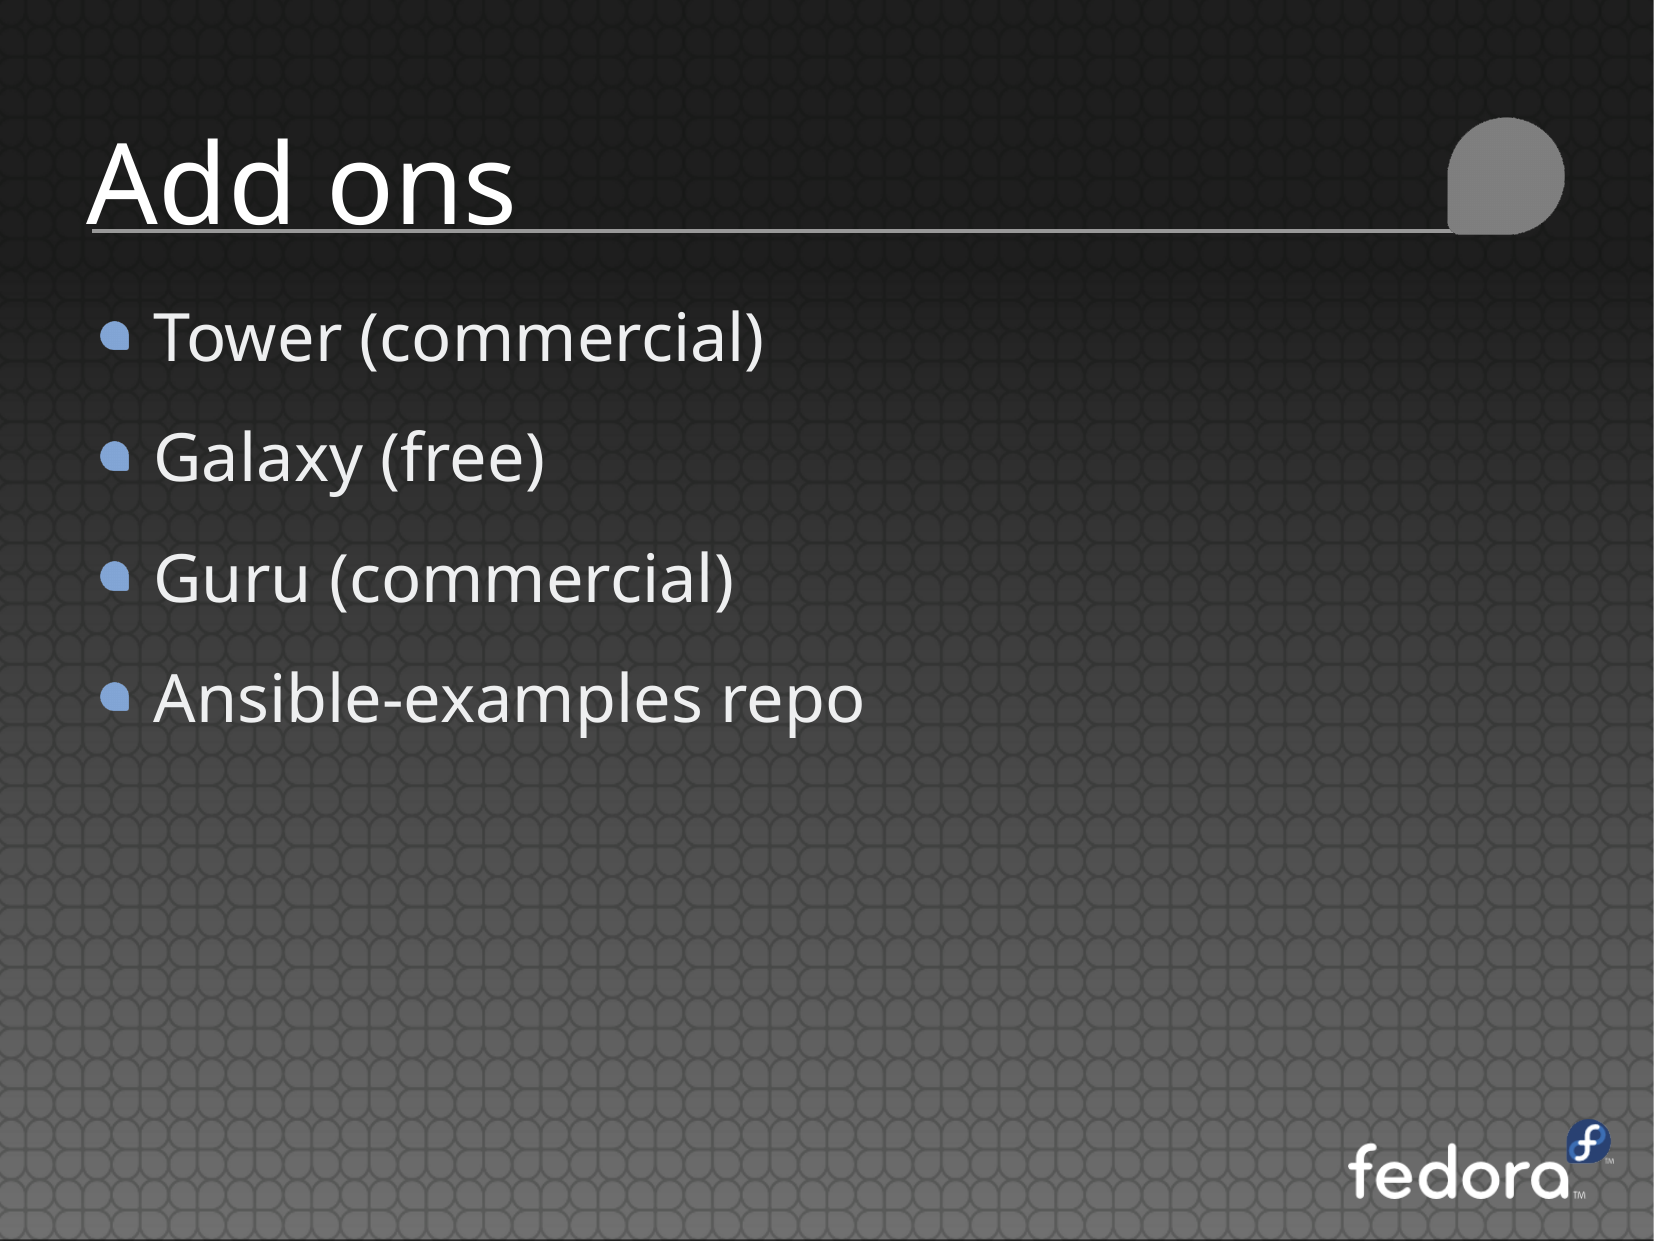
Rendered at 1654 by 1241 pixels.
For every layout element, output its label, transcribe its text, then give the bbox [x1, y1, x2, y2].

picture [0, 0, 1654, 1241]
title Add ons [86, 112, 1576, 249]
list Tower (commercial) Galaxy (free) Guru (commercial) Ansible-examples repo [82, 290, 1571, 1010]
